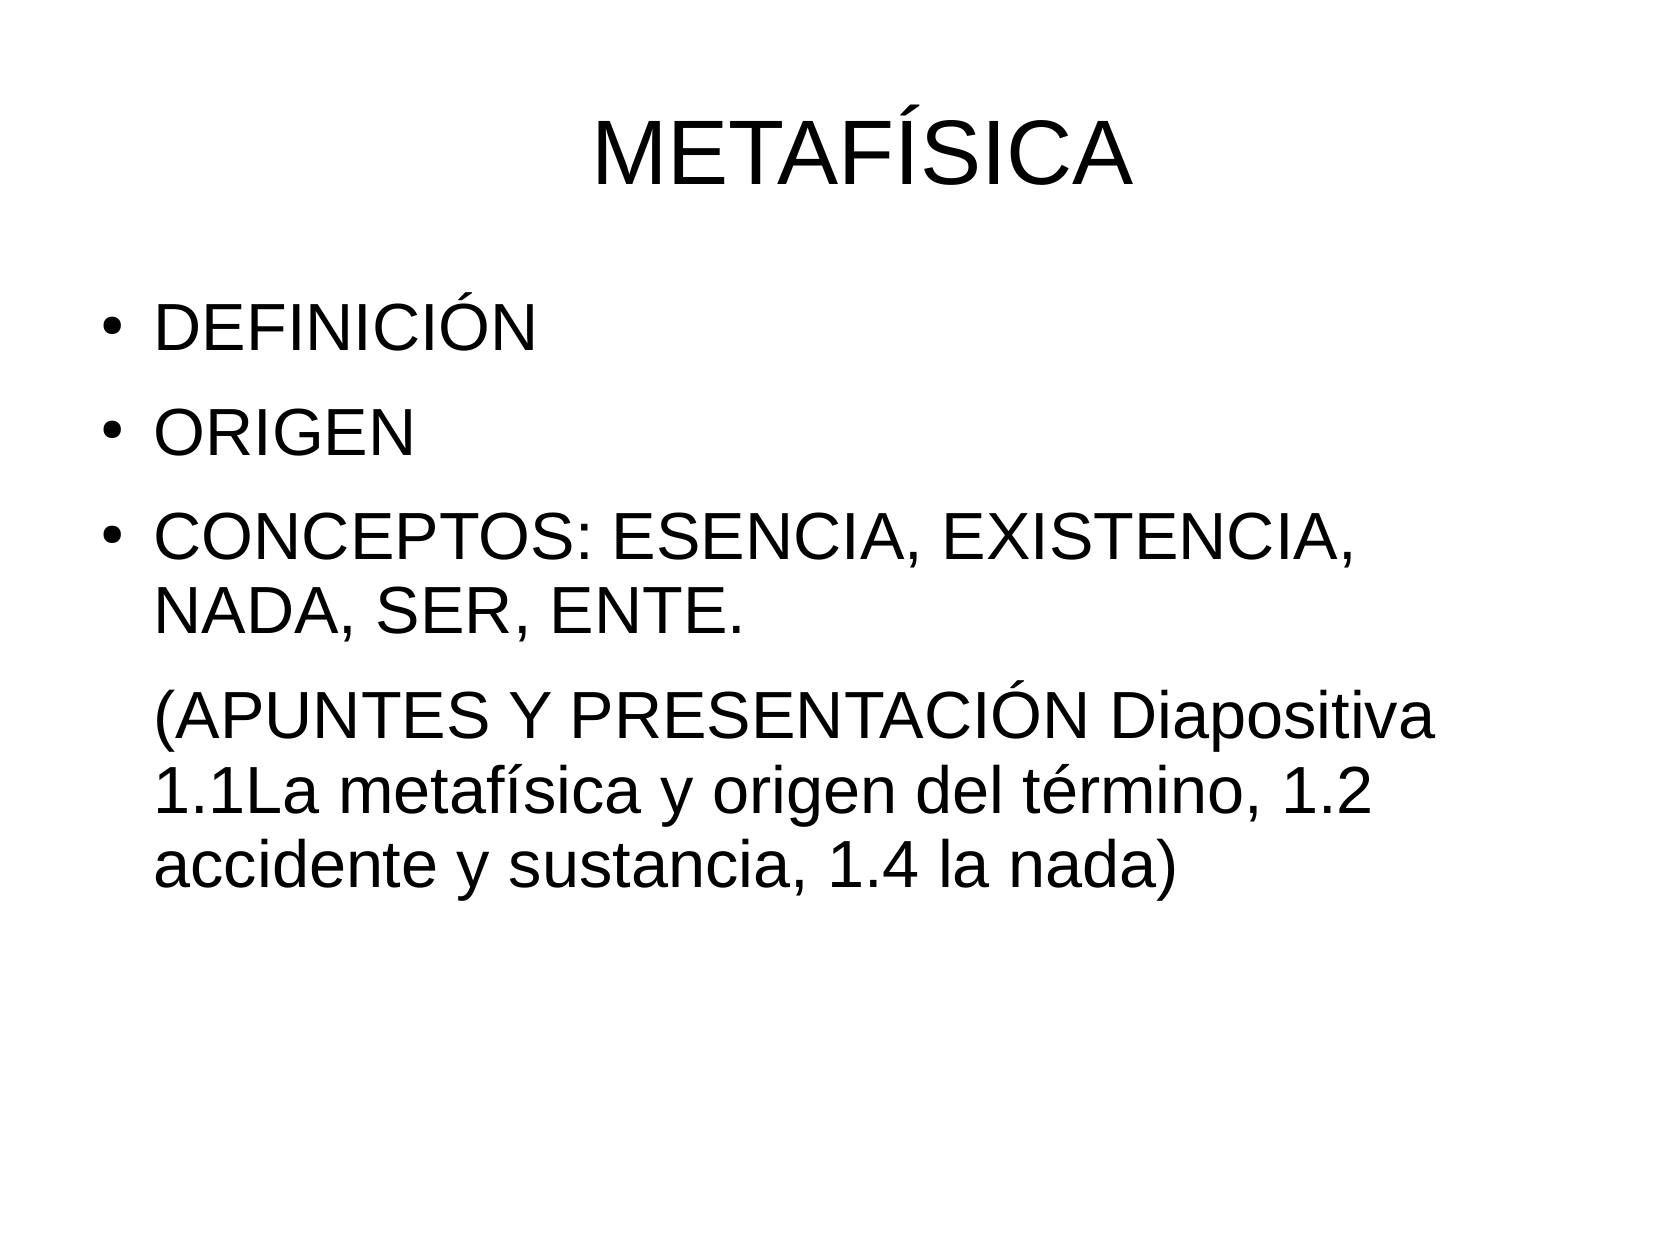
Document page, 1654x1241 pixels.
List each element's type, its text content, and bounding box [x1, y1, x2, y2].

list DEFINICIÓN ORIGEN CONCEPTOS: ESENCIA, EXISTENCIA, NADA, SER, ENTE. (APUNTES Y PRESENTACIÓN Diapositiva 1.1La metafísica y origen del término, 1.2 accidente y sustancia, 1.4 la nada) [82, 290, 1571, 1010]
title METAFÍSICA [106, 49, 1595, 257]
